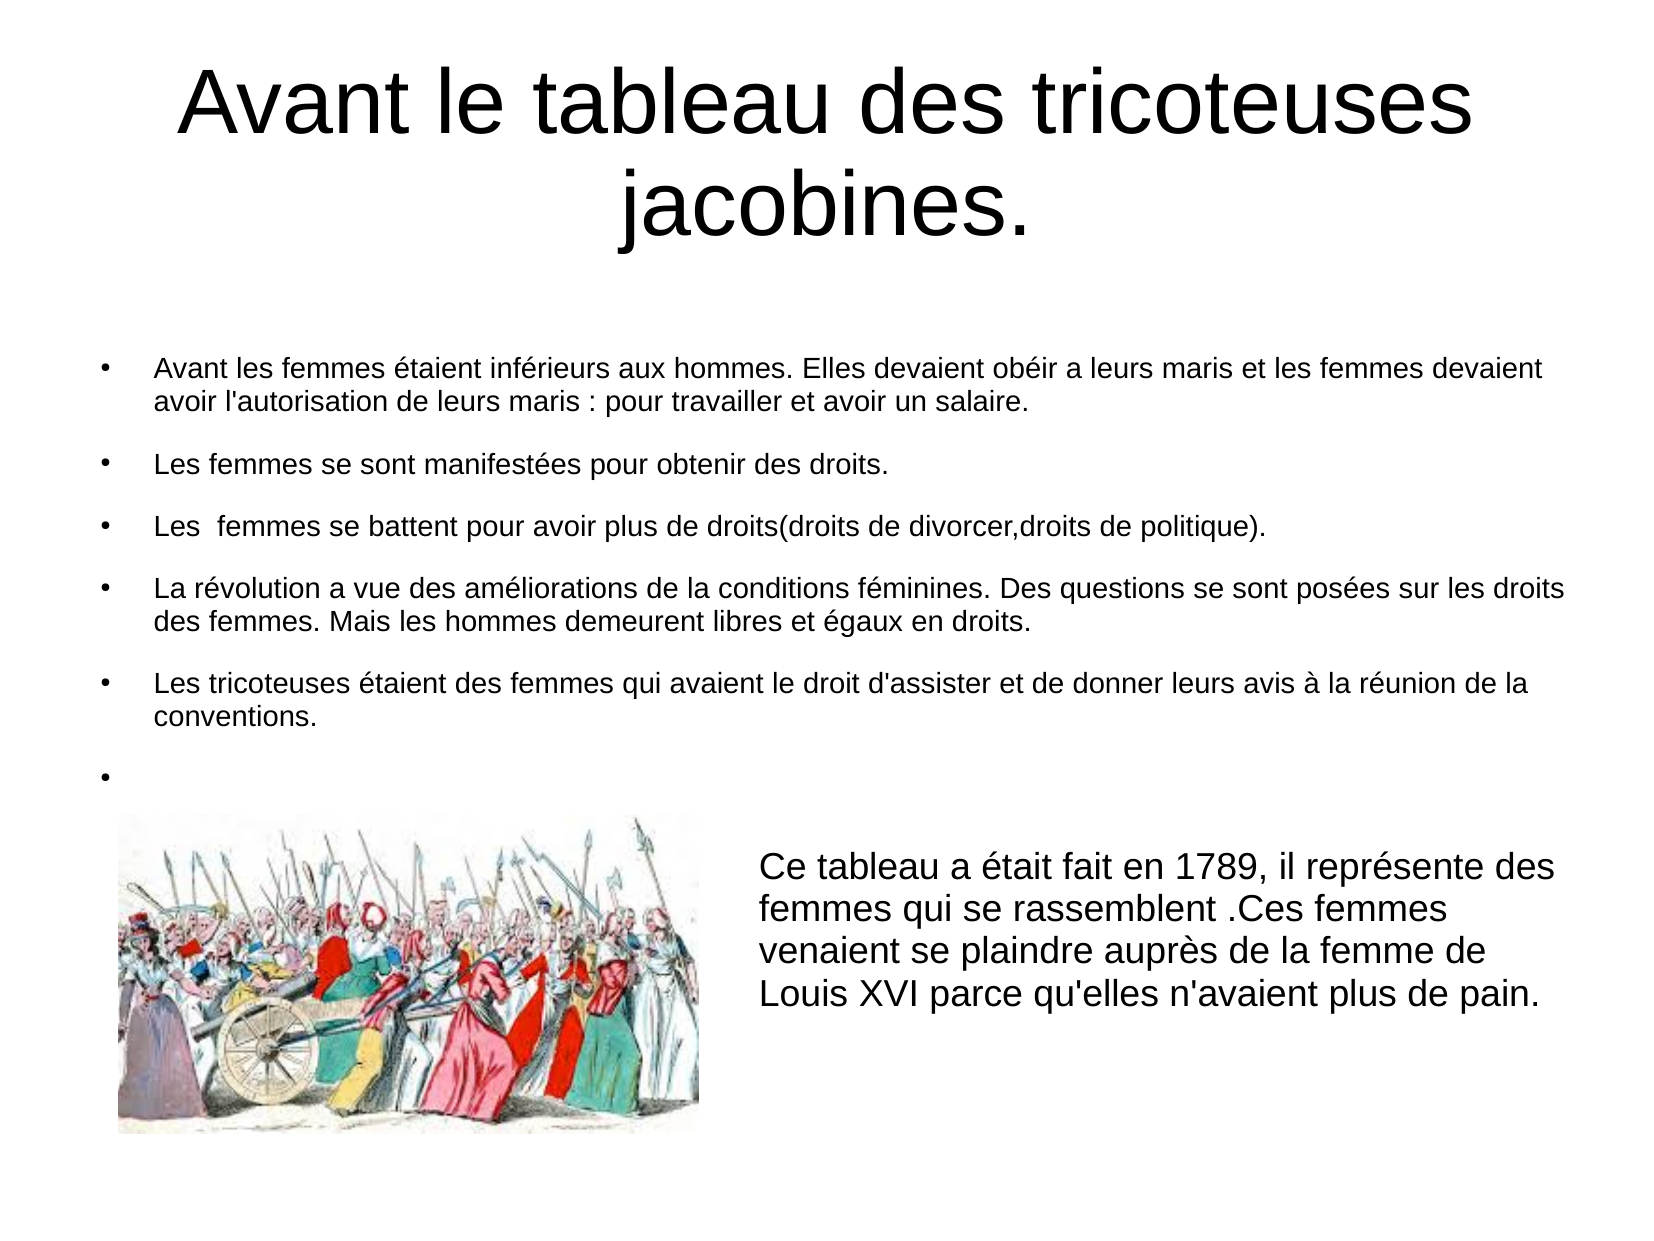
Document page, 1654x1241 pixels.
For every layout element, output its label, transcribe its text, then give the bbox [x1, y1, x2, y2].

title Avant le tableau des tricoteuses jacobines. [82, 49, 1571, 257]
picture [118, 814, 699, 1134]
text_box Ce tableau a était fait en 1789, il représente des femmes qui se rassemblent .Ces femmes venaient se plaindre auprès de la femme de Louis XVI parce qu'elles n'avaient plus de pain. [744, 838, 1583, 1022]
list Avant les femmes étaient inférieurs aux hommes. Elles devaient obéir a leurs maris et les femmes devaient avoir l'autorisation de leurs maris : pour travailler et avoir un salaire. Les femmes se sont manifestées pour obtenir des droits. Les femmes se battent pour avoir plus de droits(droits de divorcer,droits de politique). La révolution a vue des améliorations de la conditions féminines. Des questions se sont posées sur les droits des femmes. Mais les hommes demeurent libres et égaux en droits. Les tricoteuses étaient des femmes qui avaient le droit d'assister et de donner leurs avis à la réunion de la conventions. [82, 290, 1571, 1010]
